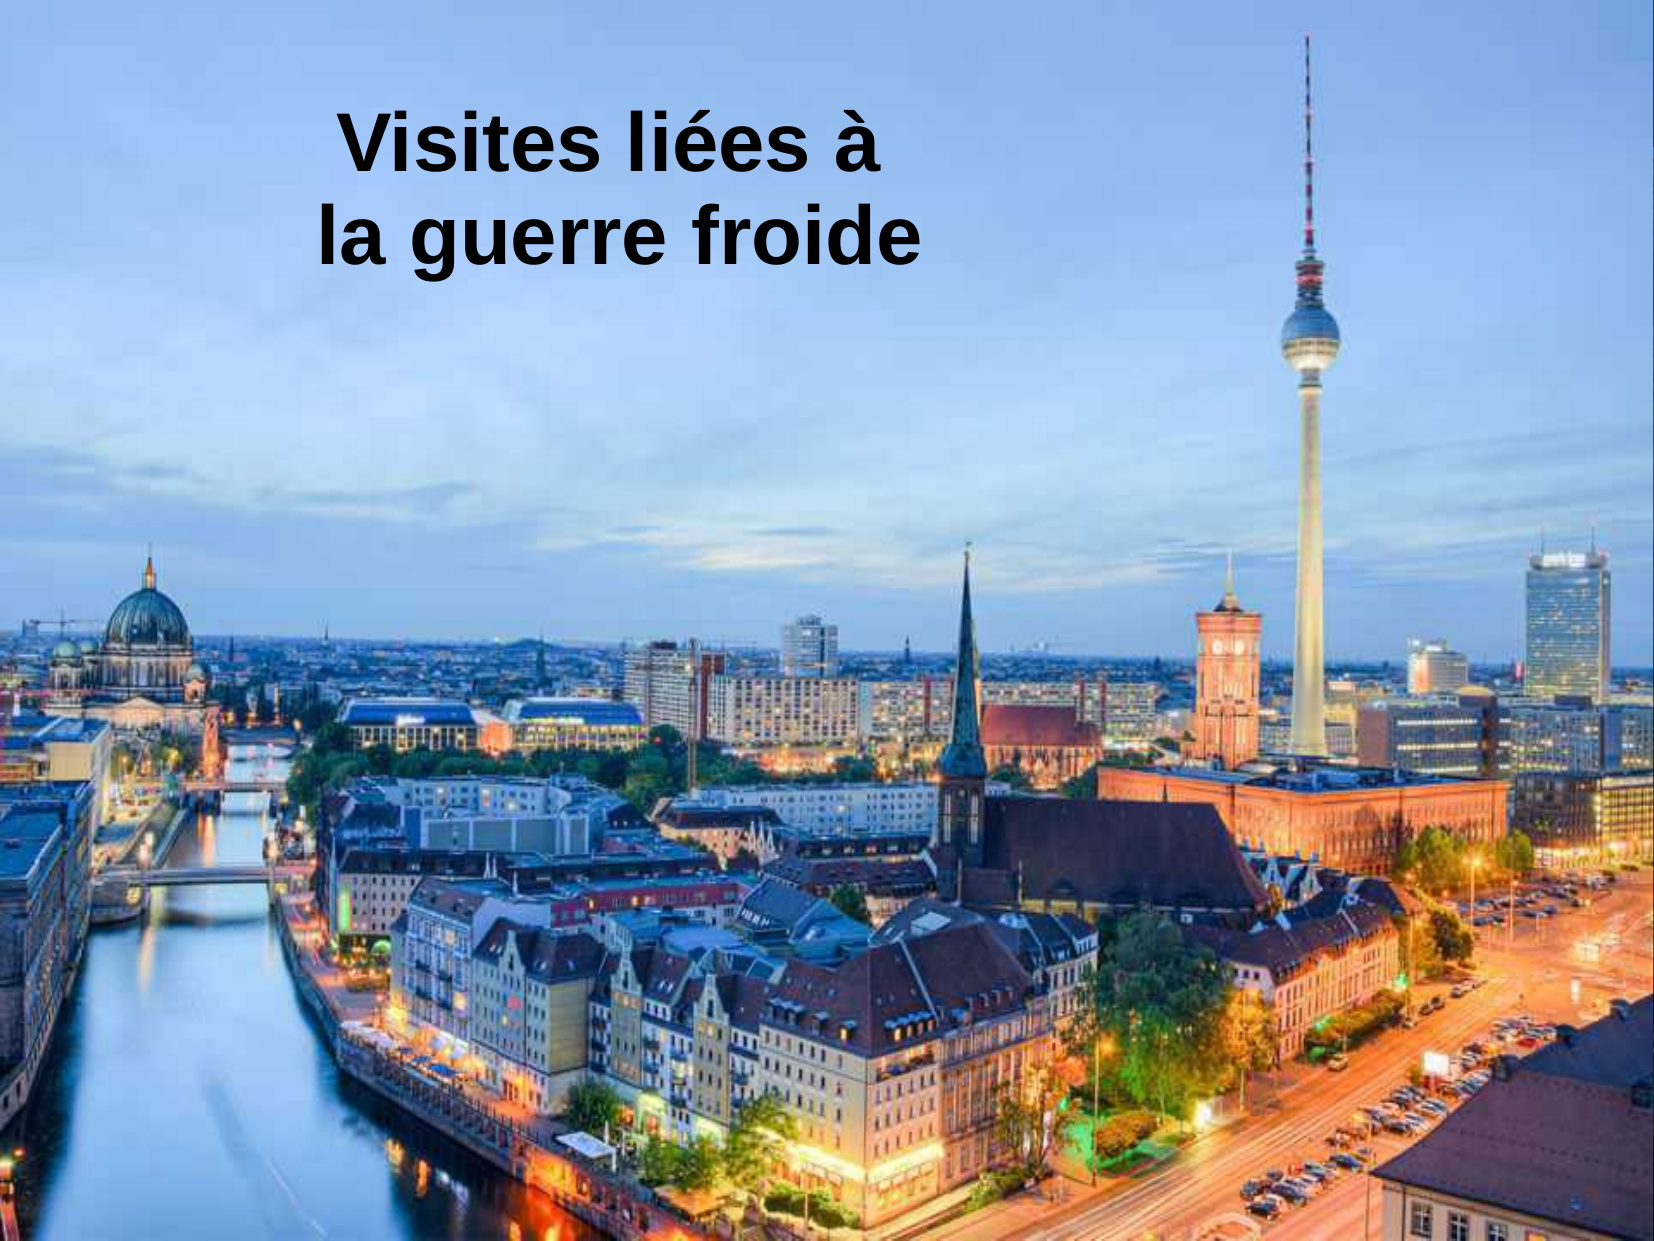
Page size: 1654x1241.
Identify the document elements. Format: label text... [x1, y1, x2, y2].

text_box Visites liées à la guerre froide [88, 88, 1152, 290]
picture [0, 0, 1654, 1241]
